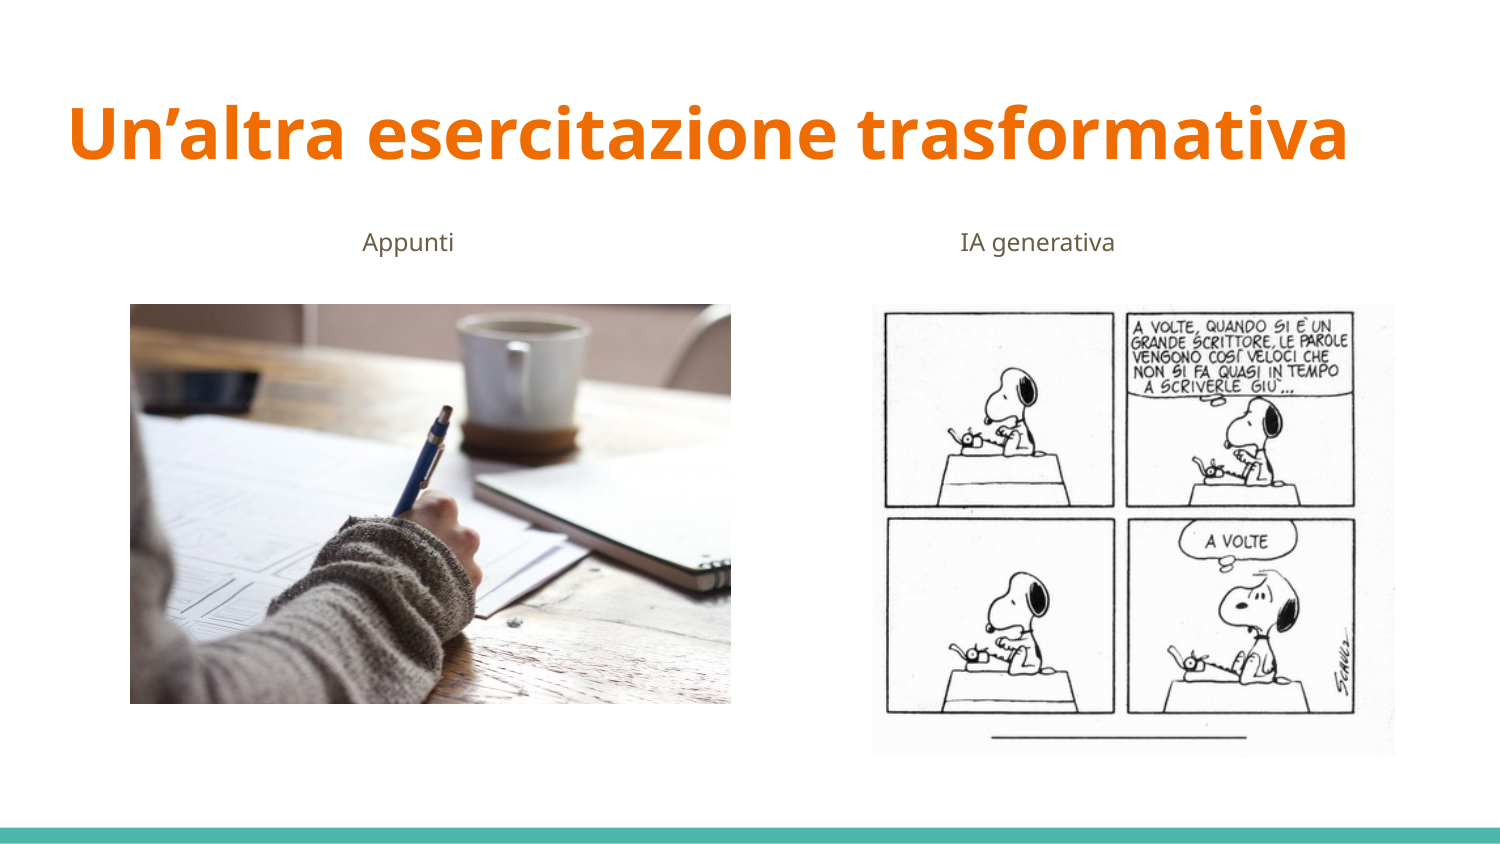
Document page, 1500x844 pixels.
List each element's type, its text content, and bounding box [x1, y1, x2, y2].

picture [872, 304, 1395, 757]
picture [130, 304, 731, 704]
title Un’altra esercitazione trasformativa [51, 72, 1449, 189]
list Appunti IA generativa [347, 207, 1449, 273]
